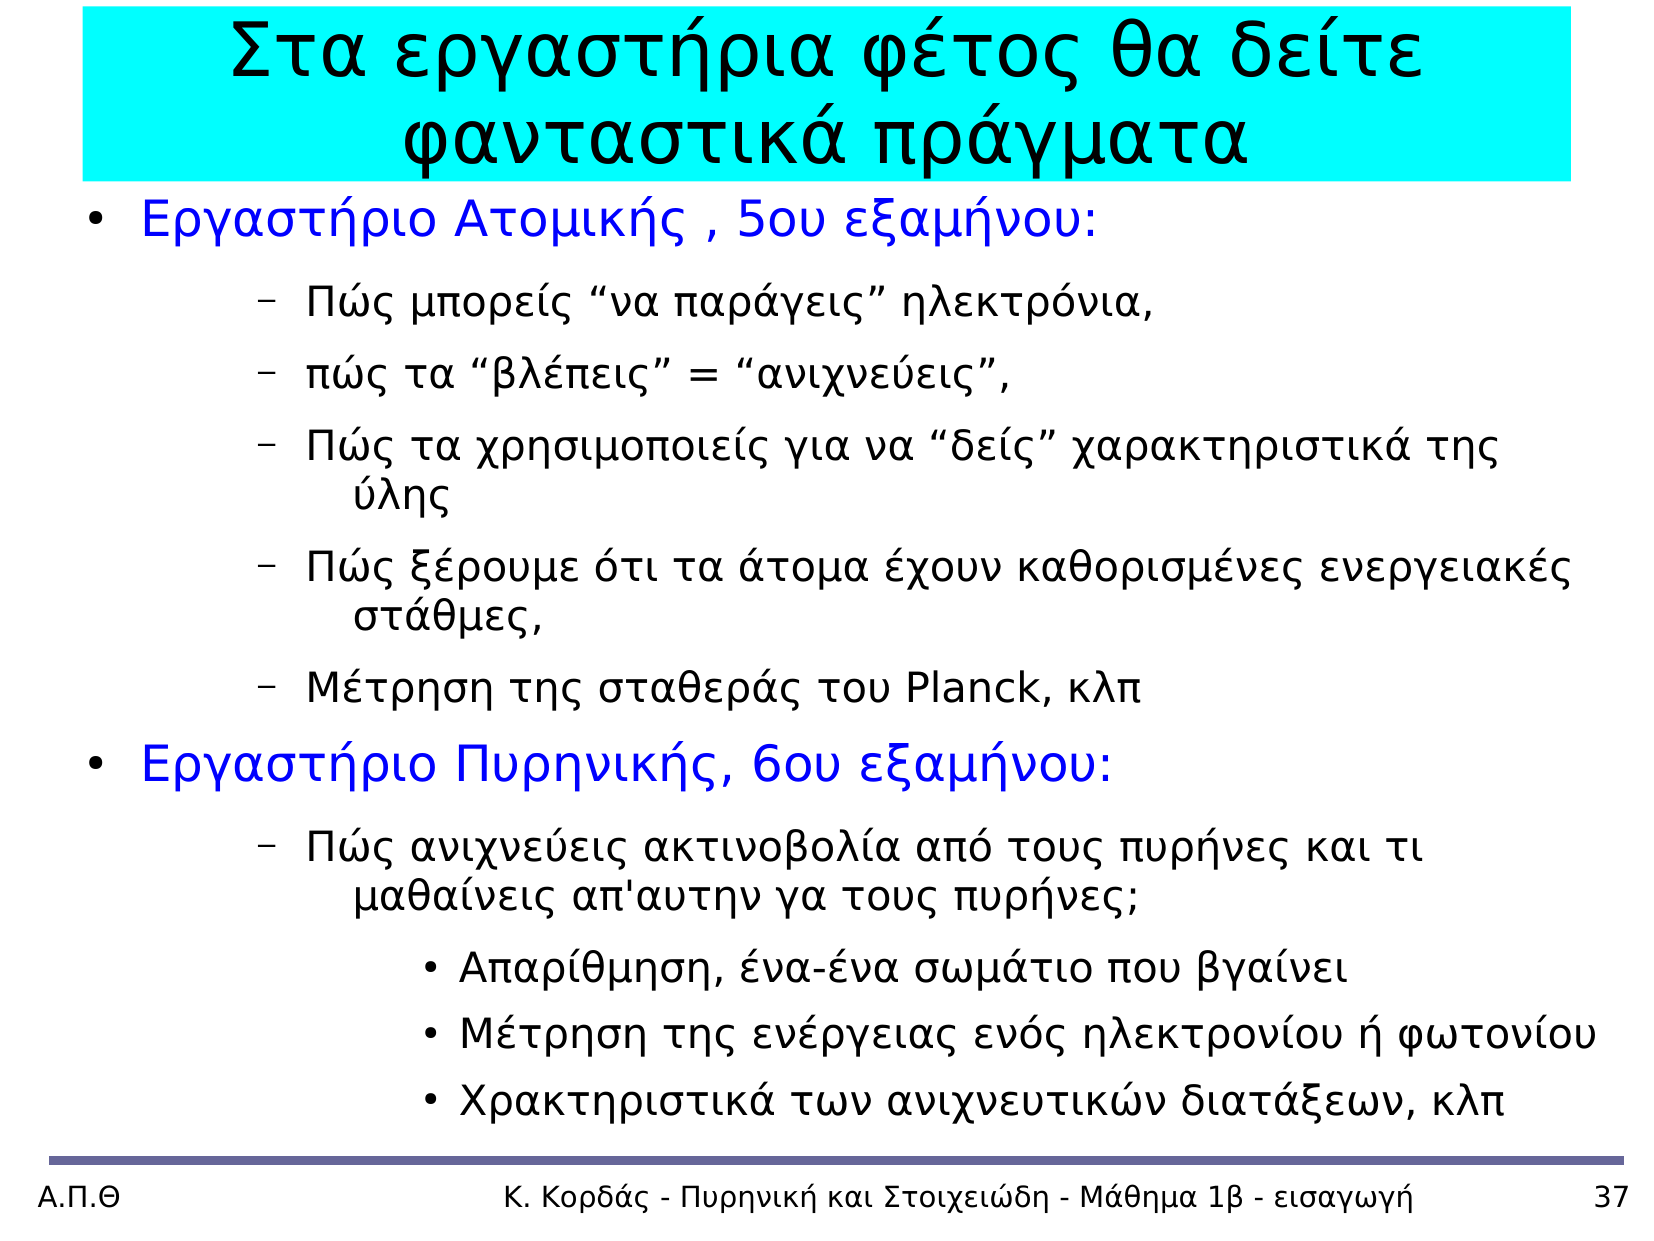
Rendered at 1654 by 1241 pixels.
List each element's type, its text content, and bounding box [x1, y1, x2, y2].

list Εργαστήριο Ατομικής , 5ου εξαμήνου: Πώς μπορείς “να παράγεις” ηλεκτρόνια, πώς τα “βλέπεις” = “ανιχνεύεις”, Πώς τα χρησιμοποιείς για να “δείς” χαρακτηριστικά της ύλης Πώς ξέρουμε ότι τα άτομα έχουν καθορισμένες ενεργειακές στάθμες, Μέτρηση της σταθεράς του Planck, κλπ Εργαστήριο Πυρηνικής, 6ου εξαμήνου: Πώς ανιχνεύεις ακτινοβολία από τους πυρήνες και τι μαθαίνεις απ'αυτην γα τους πυρήνες; Απαρίθμηση, ένα-ένα σωμάτιο που βγαίνει Μέτρηση της ενέργειας ενός ηλεκτρονίου ή φωτονίου Χρακτηριστικά των ανιχνευτικών διατάξεων, κλπ [69, 190, 1613, 1167]
title Στα εργαστήρια φέτος θα δείτε φανταστικά πράγματα [82, 6, 1571, 182]
